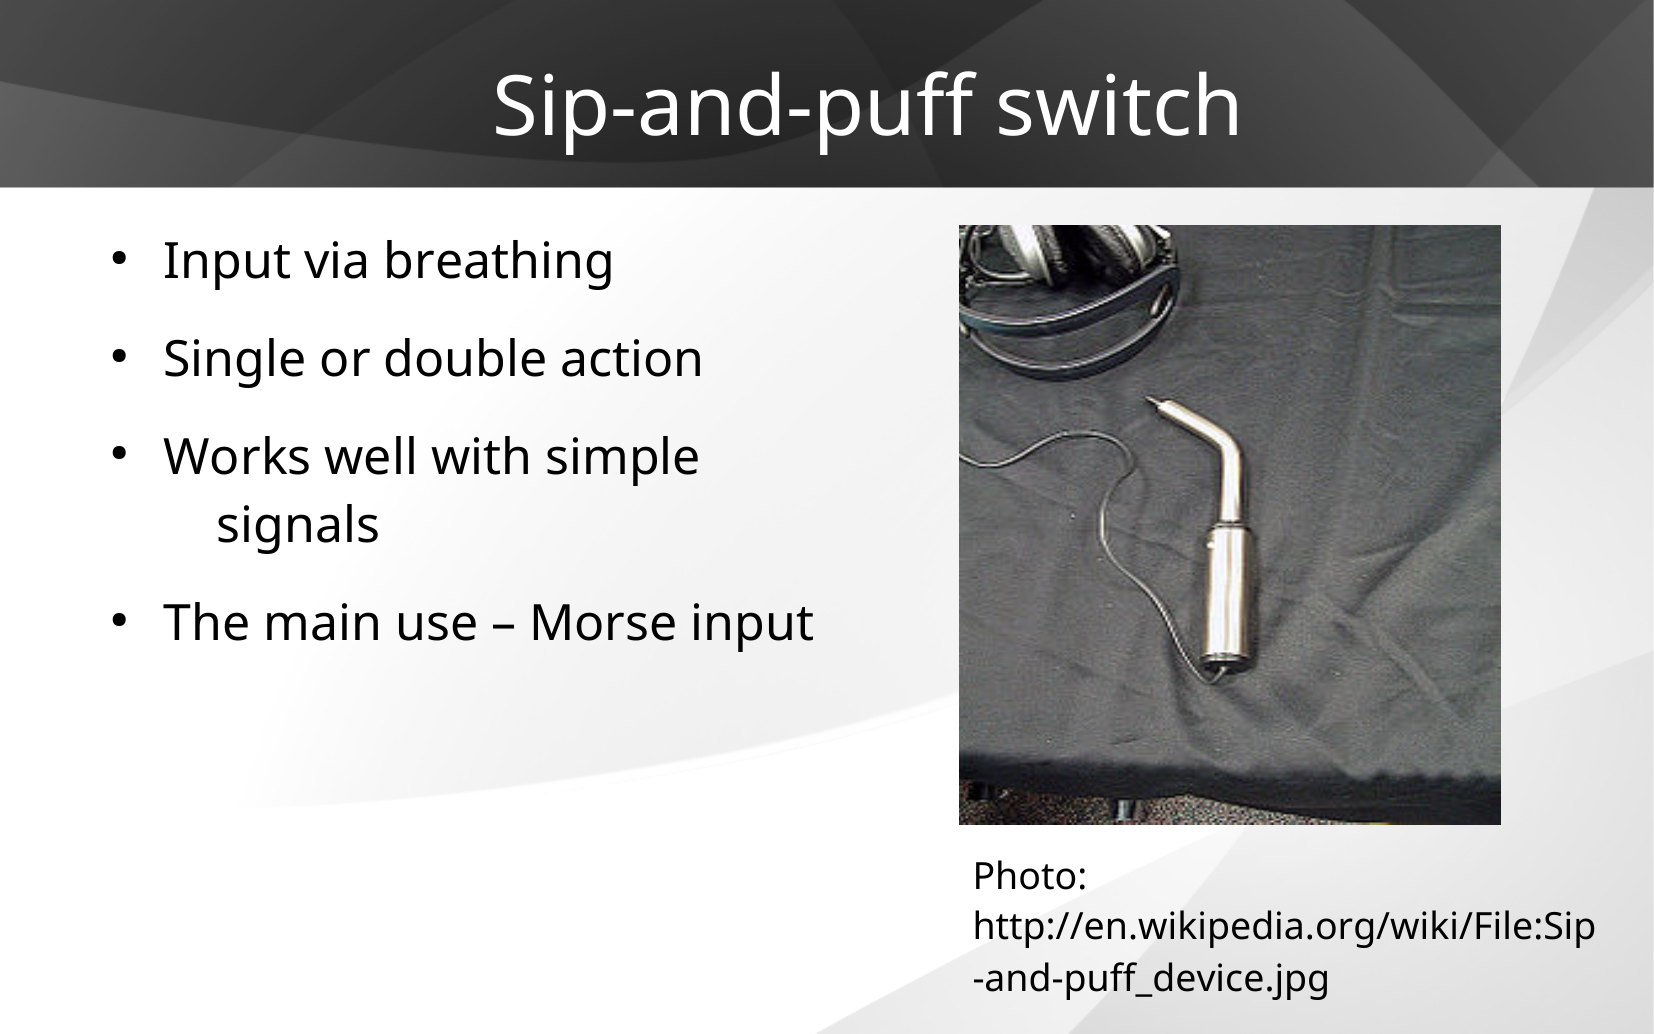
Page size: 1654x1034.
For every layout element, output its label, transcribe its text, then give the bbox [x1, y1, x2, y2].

text_box Photo: http://en.wikipedia.org/wiki/File:Sip-and-puff_device.jpg [957, 841, 1615, 1006]
picture [0, 0, 1654, 1034]
list Input via breathing Single or double action Works well with simple signals The main use – Morse input [75, 225, 863, 1013]
title Sip-and-puff switch [124, 0, 1613, 208]
